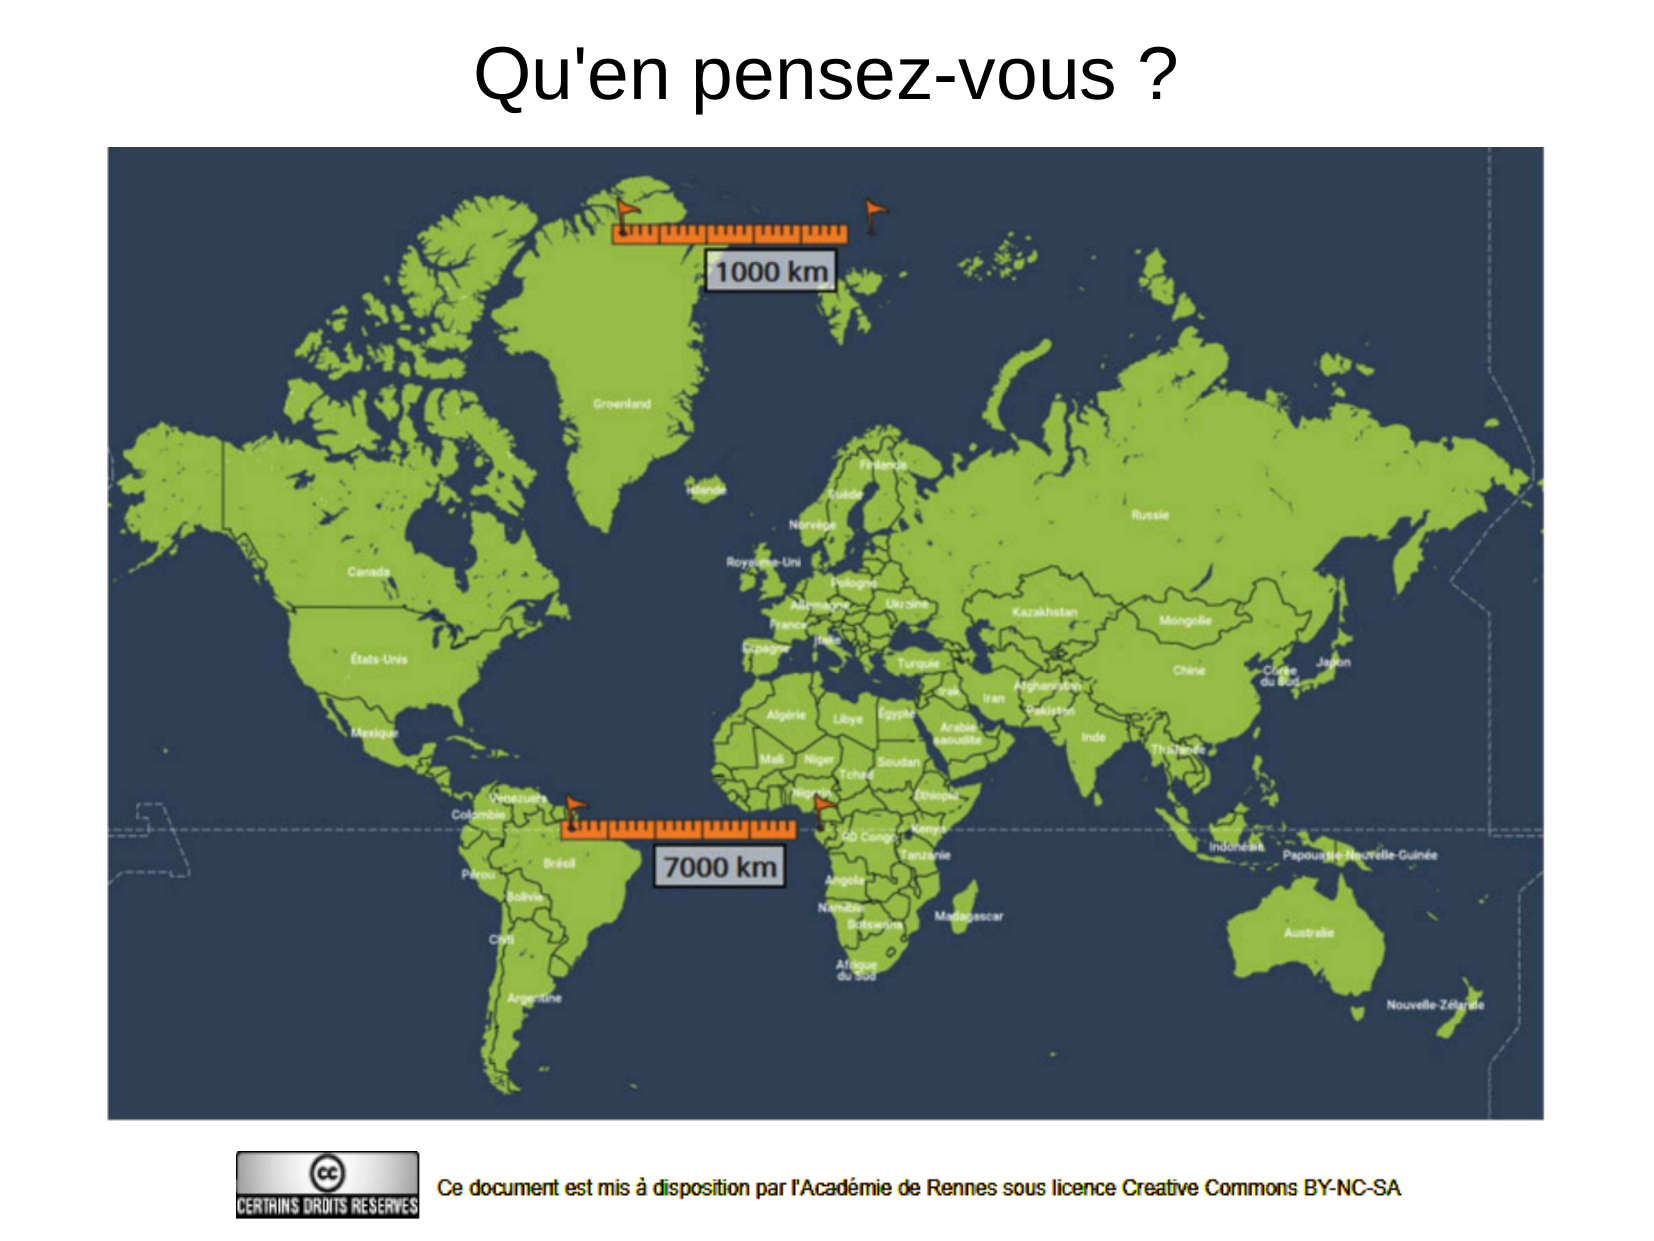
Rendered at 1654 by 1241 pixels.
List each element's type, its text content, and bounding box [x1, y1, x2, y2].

picture [236, 1151, 1418, 1228]
picture [106, 147, 1547, 1123]
title Qu'en pensez-vous ? [82, 29, 1571, 119]
